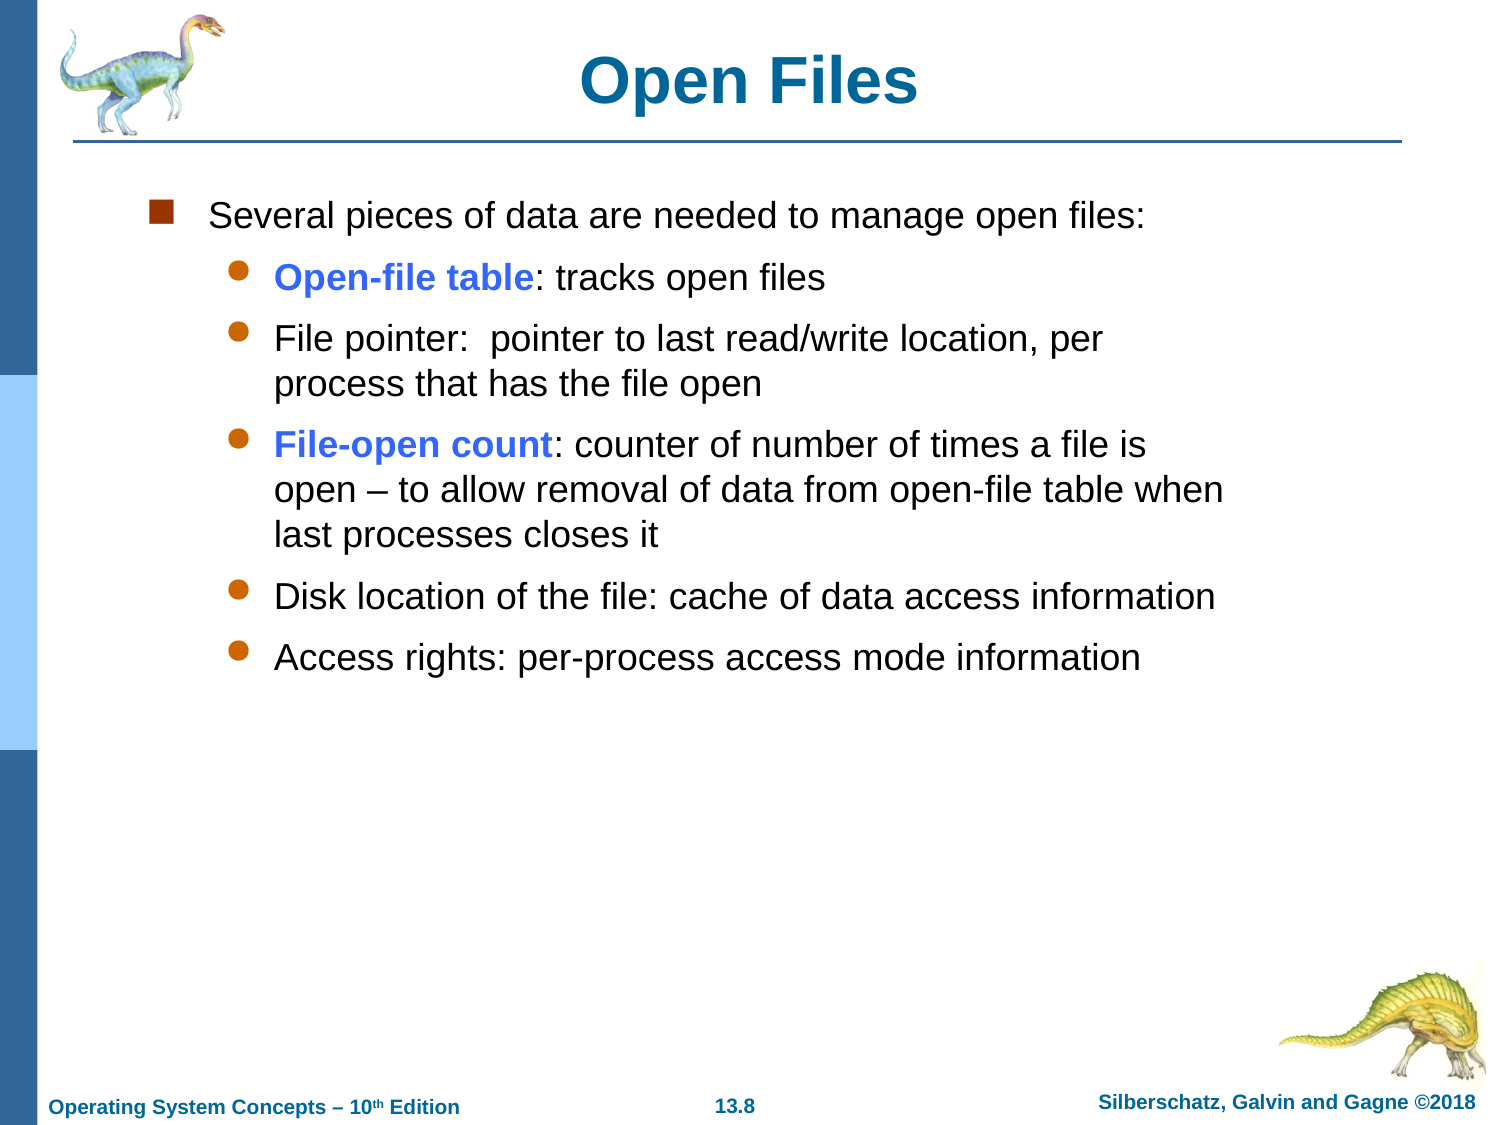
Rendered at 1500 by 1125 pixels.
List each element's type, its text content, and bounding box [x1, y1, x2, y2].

title Open Files [75, 29, 1426, 124]
picture [1415, 1094, 1423, 1099]
list Several pieces of data are needed to manage open files: Open-file table: tracks open files File pointer: pointer to last read/write location, per process that has the file open File-open count: counter of number of times a file is open – to allow removal of data from open-file table when last processes closes it Disk location of the file: cache of data access information Access rights: per-process access mode information [137, 183, 1254, 928]
picture [46, 0, 243, 149]
picture [1275, 959, 1486, 1090]
